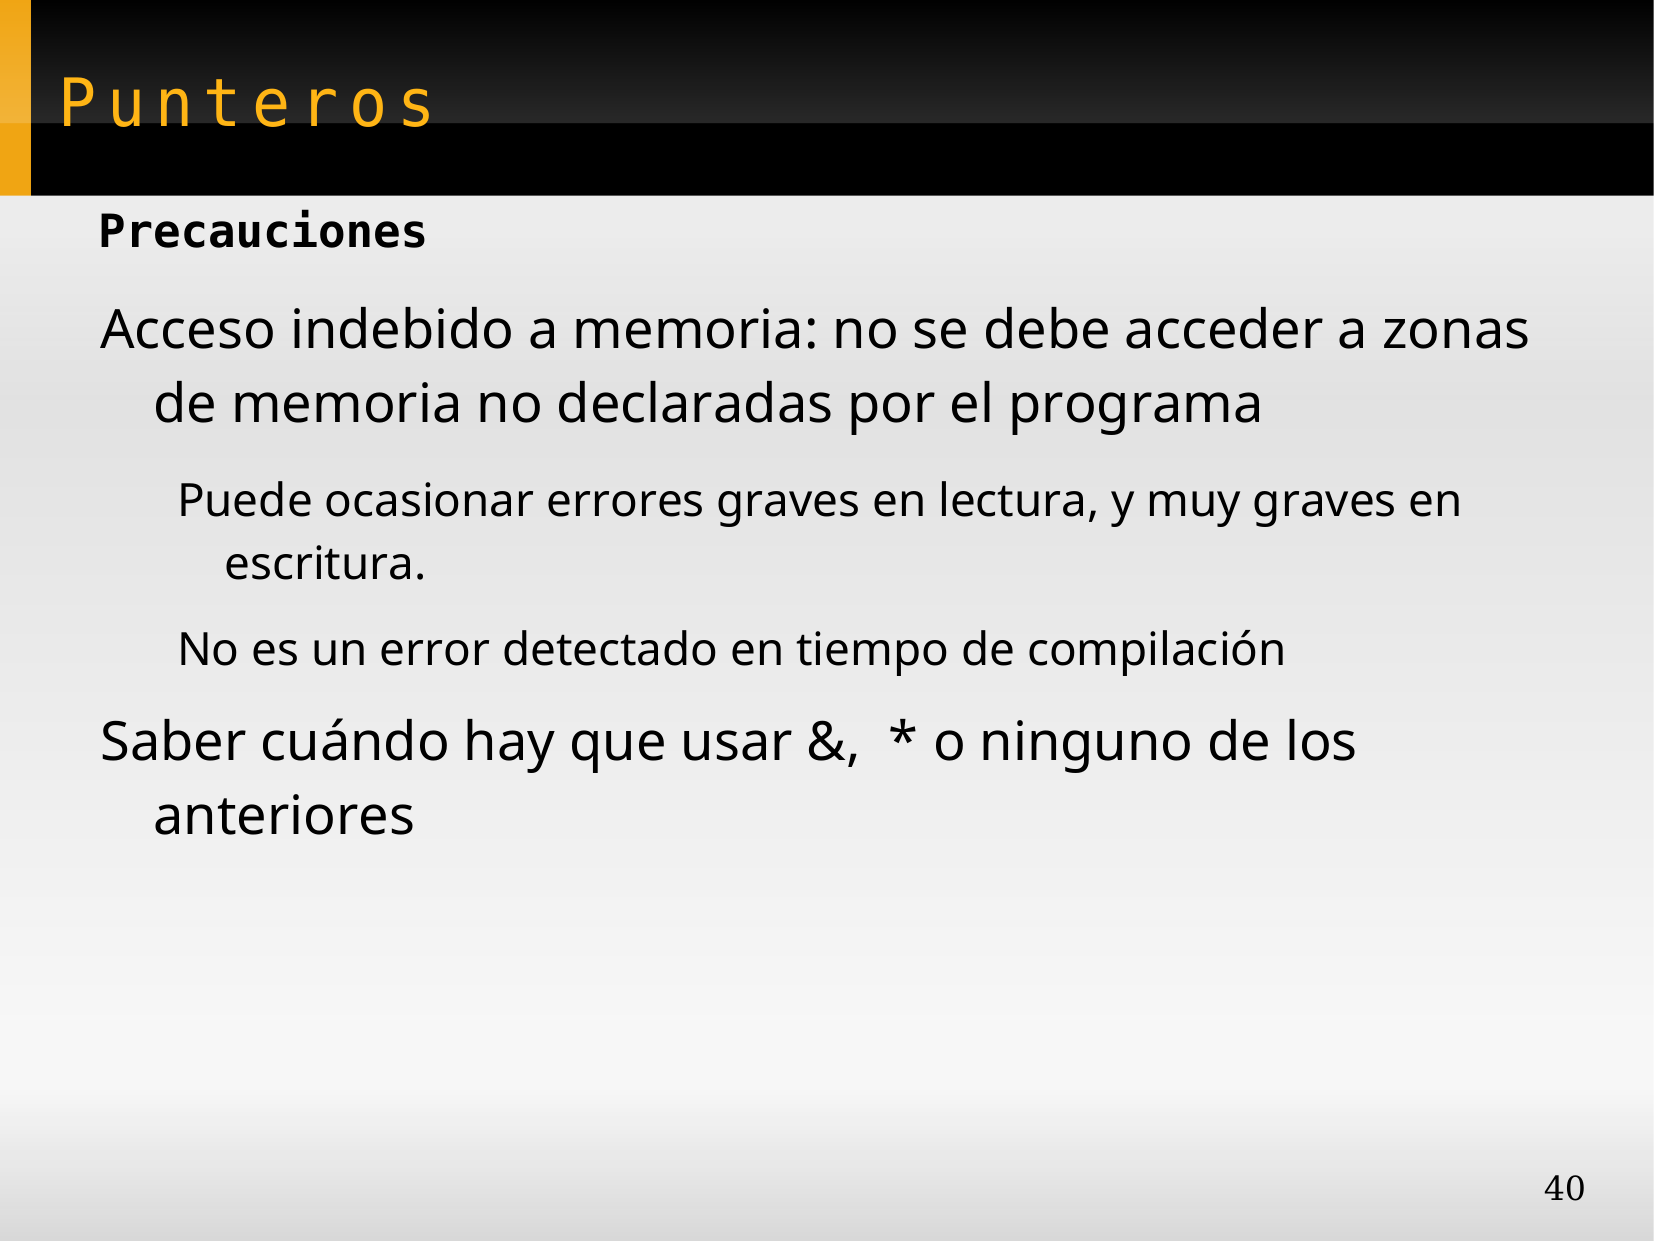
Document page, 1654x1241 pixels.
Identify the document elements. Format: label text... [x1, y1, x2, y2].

title Punteros [59, 29, 1595, 178]
list Acceso indebido a memoria: no se debe acceder a zonas de memoria no declaradas por el programa Puede ocasionar errores graves en lectura, y muy graves en escritura. No es un error detectado en tiempo de compilación Saber cuándo hay que usar &, * o ninguno de los anteriores [82, 290, 1571, 1109]
text_box Precauciones [83, 197, 443, 266]
picture [0, 0, 1654, 1241]
